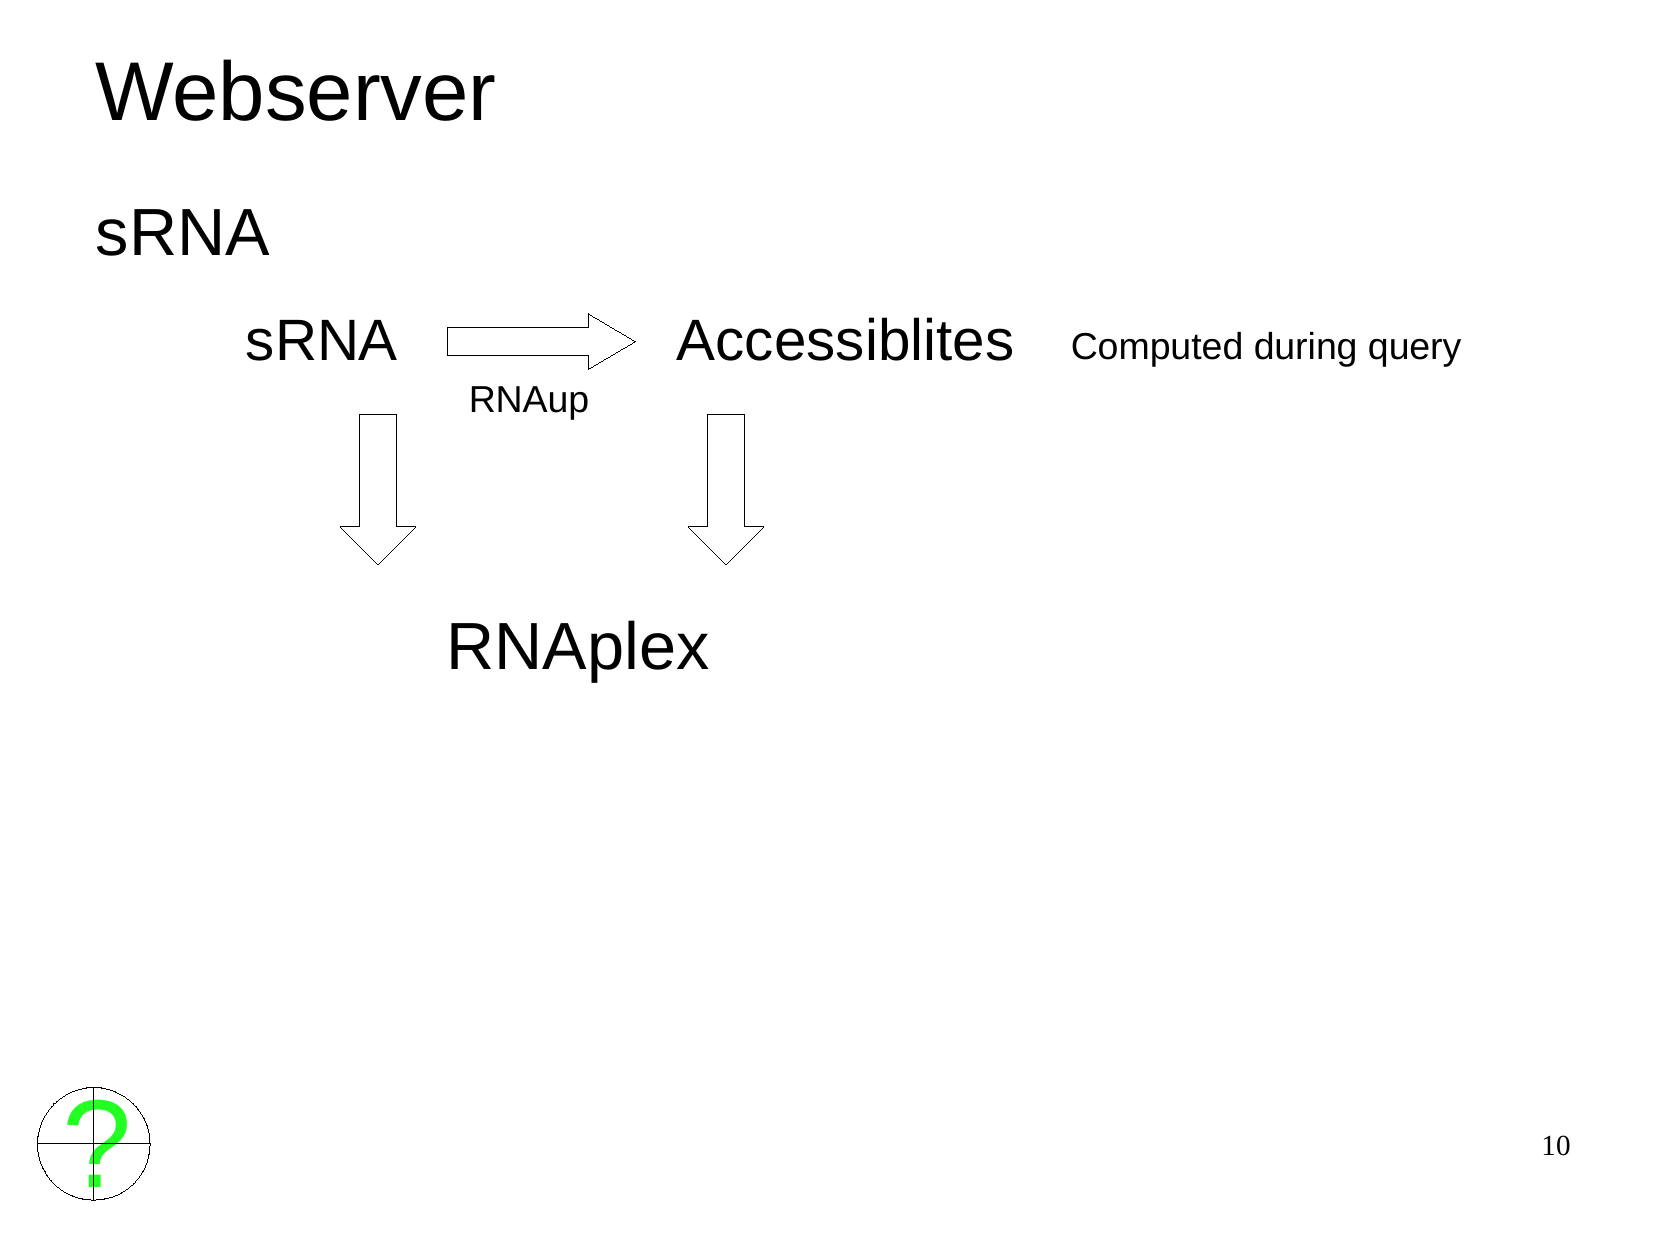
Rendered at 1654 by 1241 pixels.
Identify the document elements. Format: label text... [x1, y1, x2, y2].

text_box ? [94, 1109, 116, 1143]
text_box sRNA [225, 300, 413, 380]
text_box Computed during query [1050, 318, 1477, 376]
text_box Webserver [75, 37, 512, 146]
text_box ? [94, 1144, 101, 1150]
text_box ? [94, 1087, 151, 1143]
text_box Accessiblites [656, 300, 1046, 380]
text_box ? [37, 1087, 93, 1143]
text_box RNAplex [425, 601, 726, 692]
text_box ? [37, 1144, 93, 1201]
text_box RNAup [447, 371, 687, 428]
text_box ? [94, 1144, 151, 1201]
text_box sRNA [75, 187, 286, 376]
